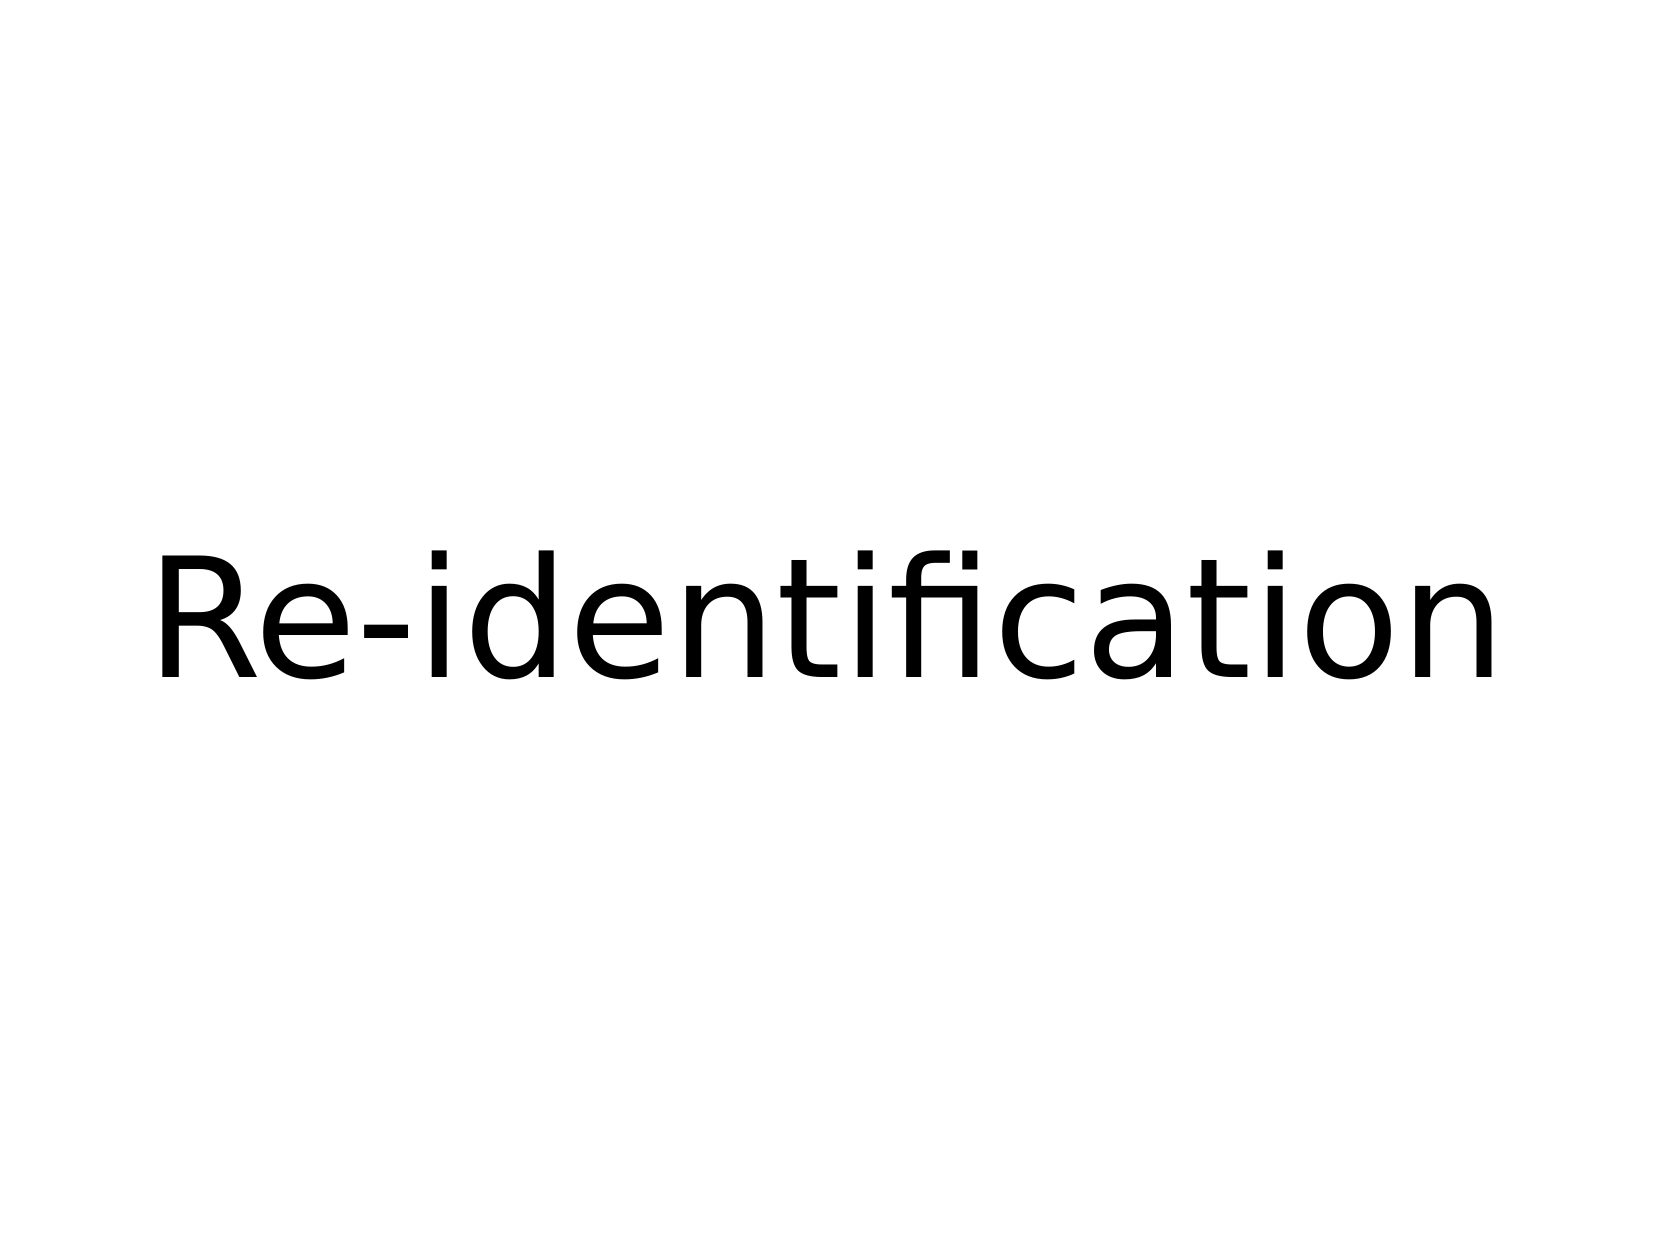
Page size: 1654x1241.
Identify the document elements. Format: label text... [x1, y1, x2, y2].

title Re-identification [82, 516, 1571, 724]
